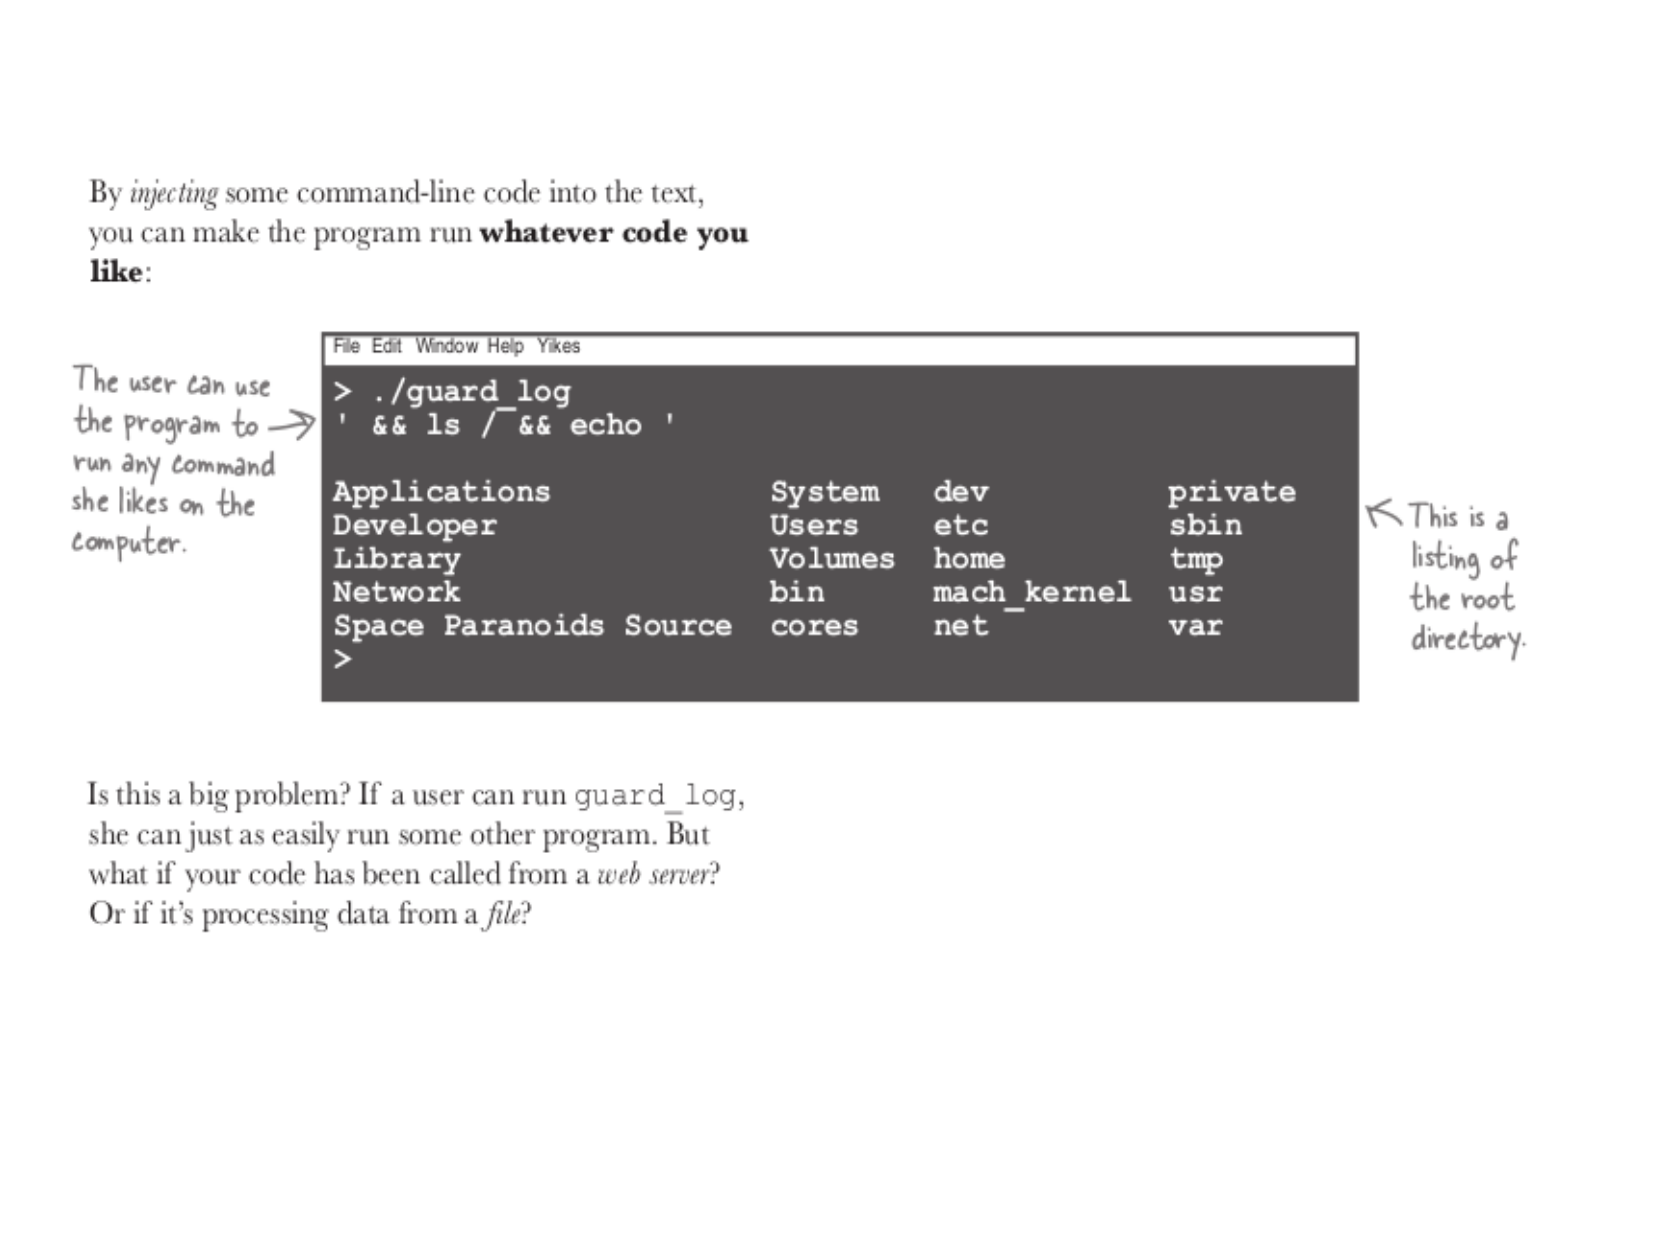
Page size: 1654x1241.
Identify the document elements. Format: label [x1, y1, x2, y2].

picture [70, 165, 1583, 993]
